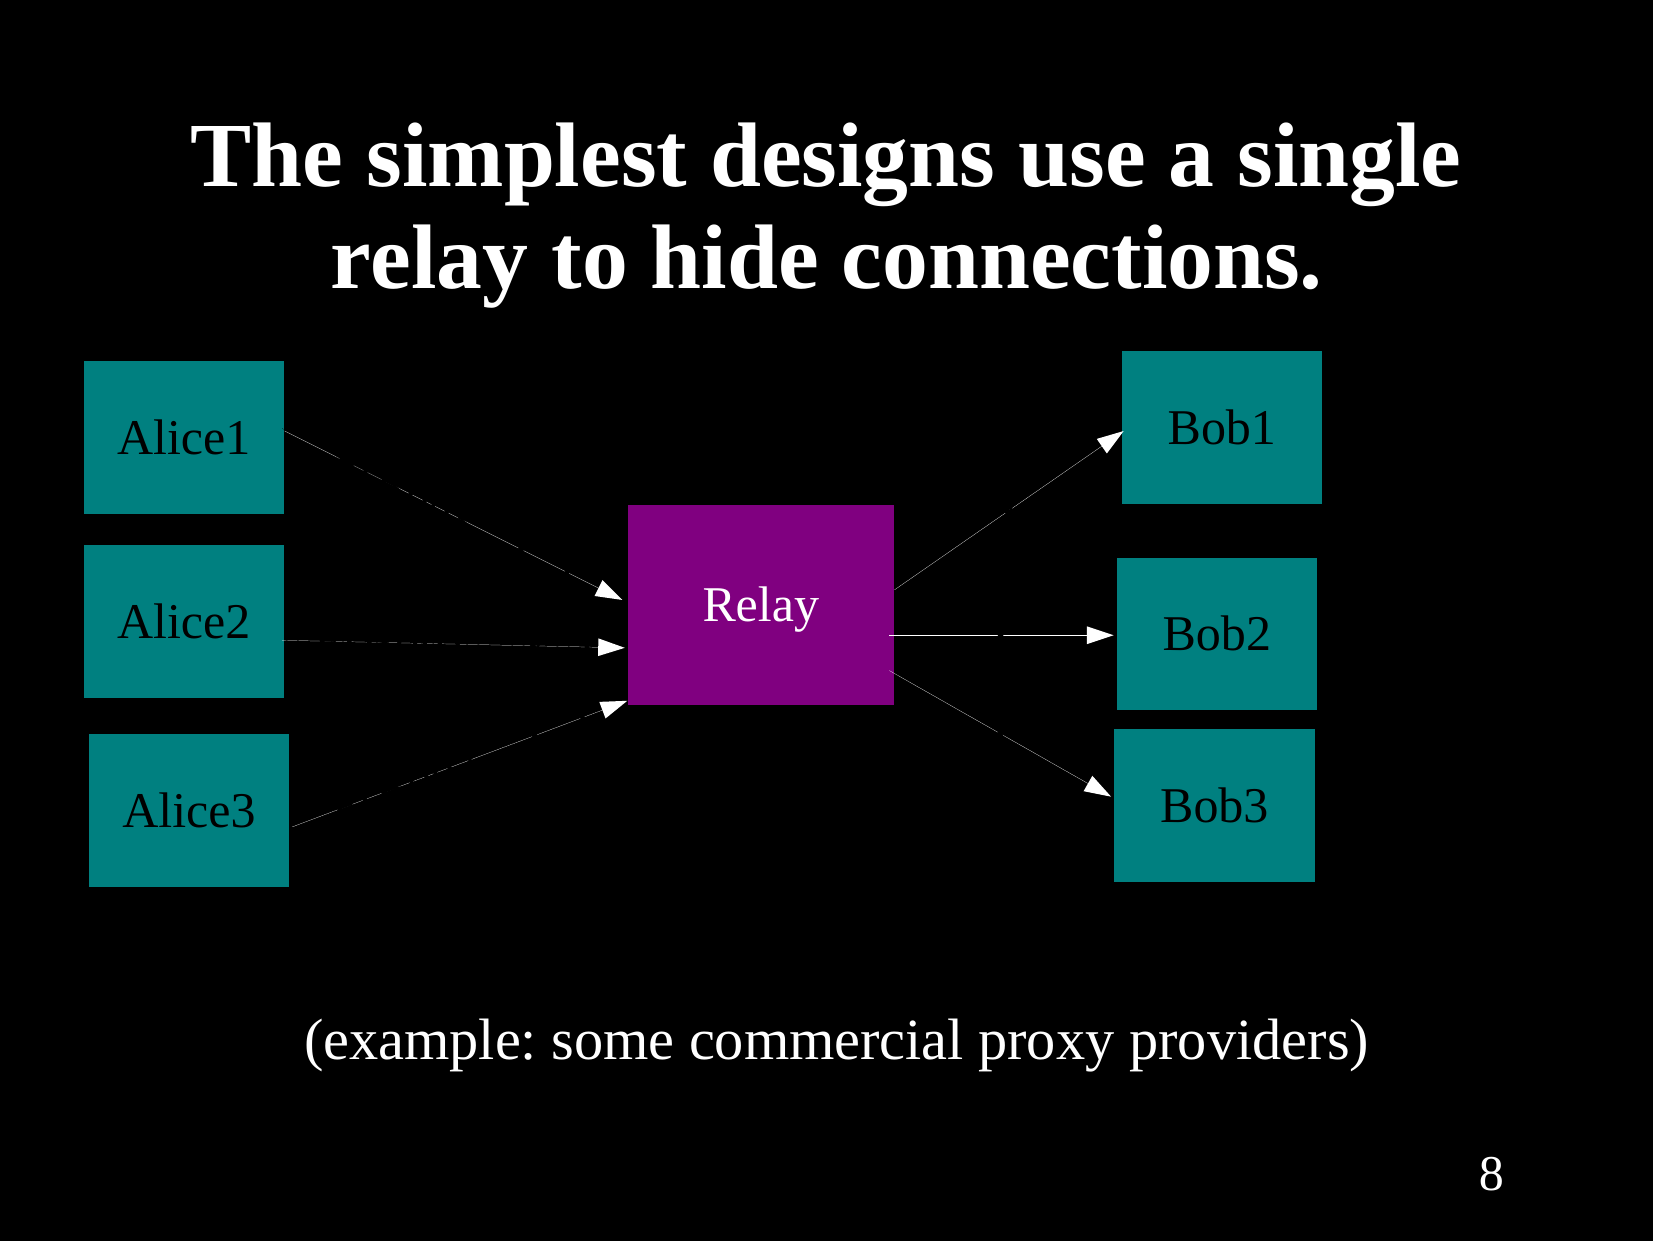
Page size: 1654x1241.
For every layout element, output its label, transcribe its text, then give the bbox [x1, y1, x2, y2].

title The simplest designs use a single relay to hide connections. [121, 86, 1534, 327]
text_box Bob1 [1121, 350, 1323, 505]
text_box (example: some commercial proxy providers) [304, 1007, 1370, 1079]
text_box Alice1 [83, 360, 285, 515]
text_box Relay [627, 504, 895, 706]
text_box Bob3 [1113, 728, 1316, 883]
text_box Bob2 [1116, 557, 1318, 711]
text_box Alice3 [88, 733, 290, 888]
text_box Alice2 [83, 544, 285, 699]
